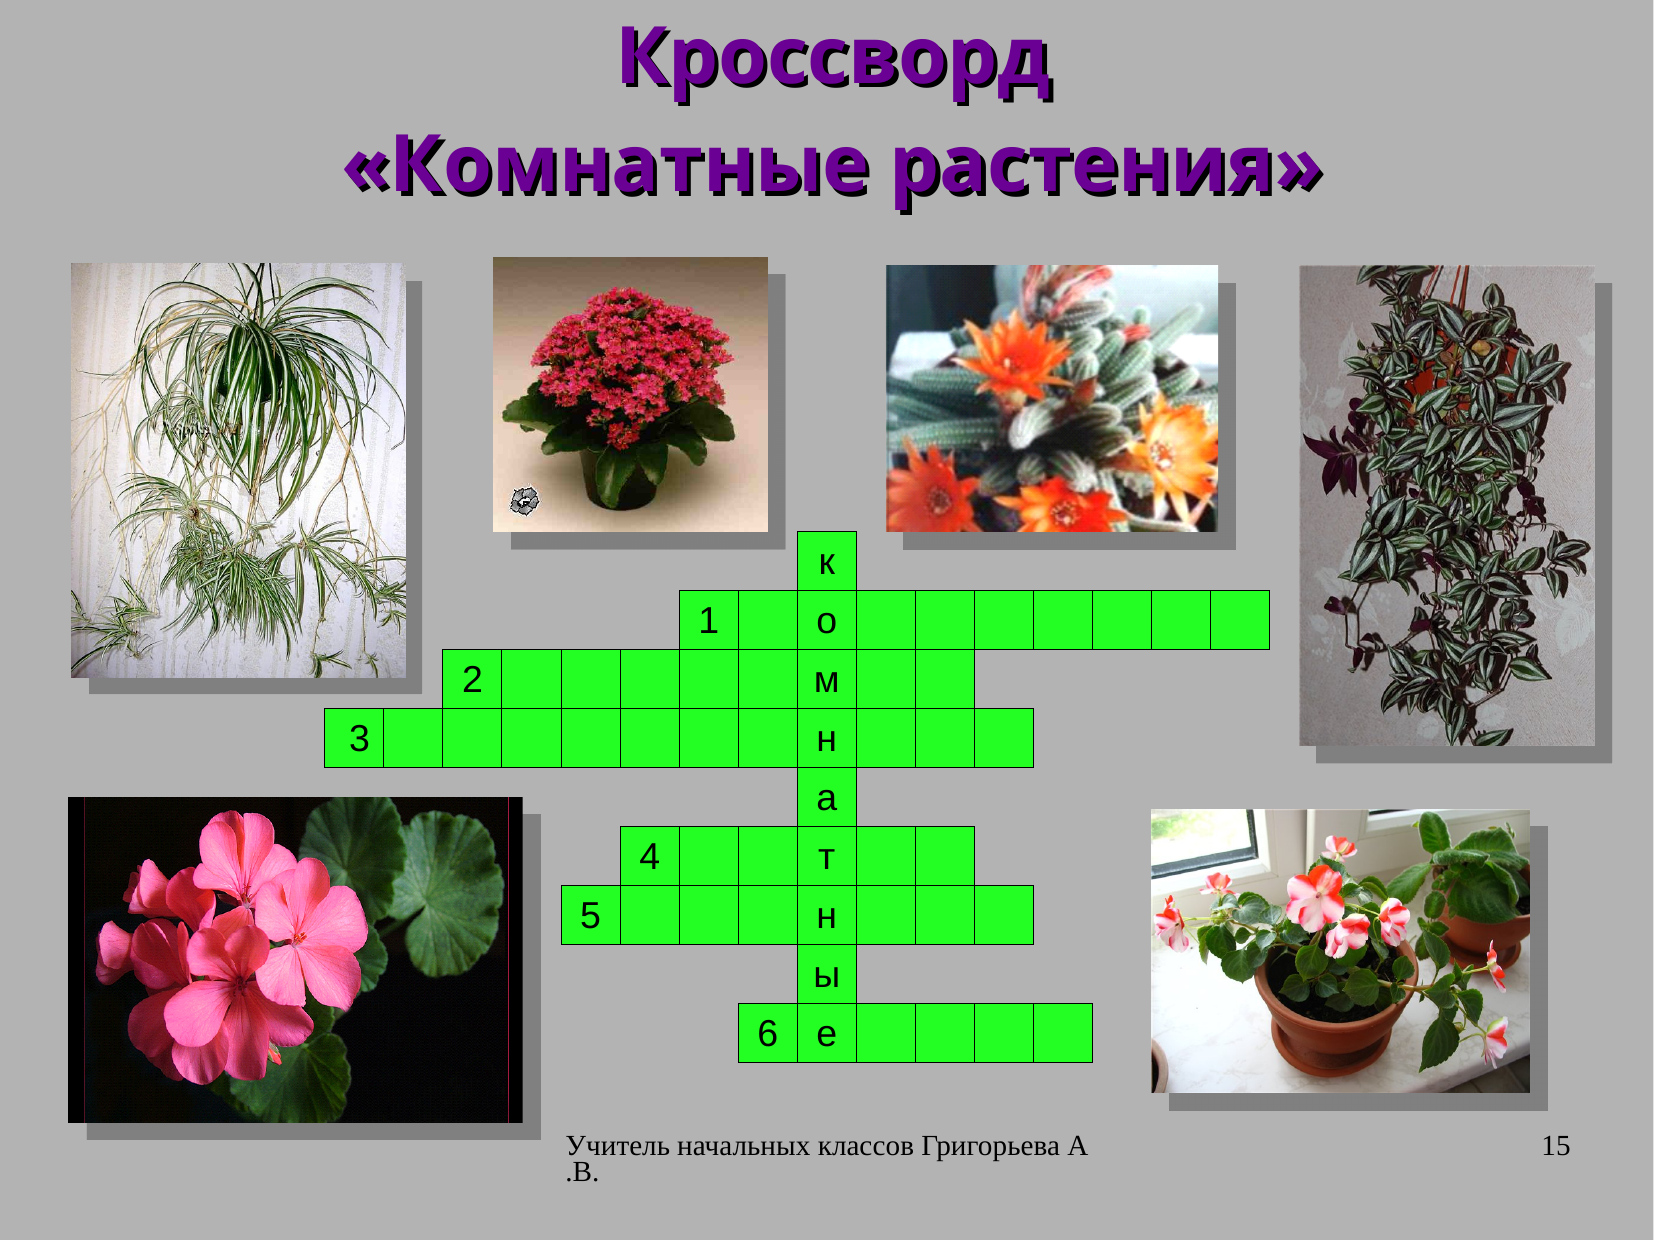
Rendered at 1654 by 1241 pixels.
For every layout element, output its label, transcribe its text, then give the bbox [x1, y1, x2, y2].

picture [67, 797, 523, 1123]
picture [71, 263, 406, 678]
text_box к [797, 531, 857, 591]
text_box [621, 826, 798, 945]
picture [885, 265, 1219, 532]
text_box 3 [324, 708, 384, 768]
text_box е [798, 1004, 856, 1063]
text_box н [798, 885, 856, 945]
picture [493, 257, 768, 532]
text_box 1 [679, 590, 739, 649]
text_box [856, 826, 1034, 945]
text_box м [798, 649, 856, 708]
text_box ы [797, 945, 857, 1004]
text_box [384, 590, 798, 768]
text_box 6 [738, 1003, 798, 1063]
text_box 5 [561, 885, 621, 945]
picture [1299, 265, 1595, 746]
text_box н [798, 708, 856, 768]
picture [1151, 809, 1530, 1093]
text_box 2 [442, 649, 501, 708]
title Кроссворд «Комнатные растения» [88, 11, 1577, 203]
text_box а [797, 768, 857, 827]
text_box т [798, 827, 856, 885]
text_box о [797, 591, 857, 649]
text_box [856, 590, 1270, 768]
text_box [856, 1003, 1093, 1063]
text_box 4 [620, 826, 680, 886]
